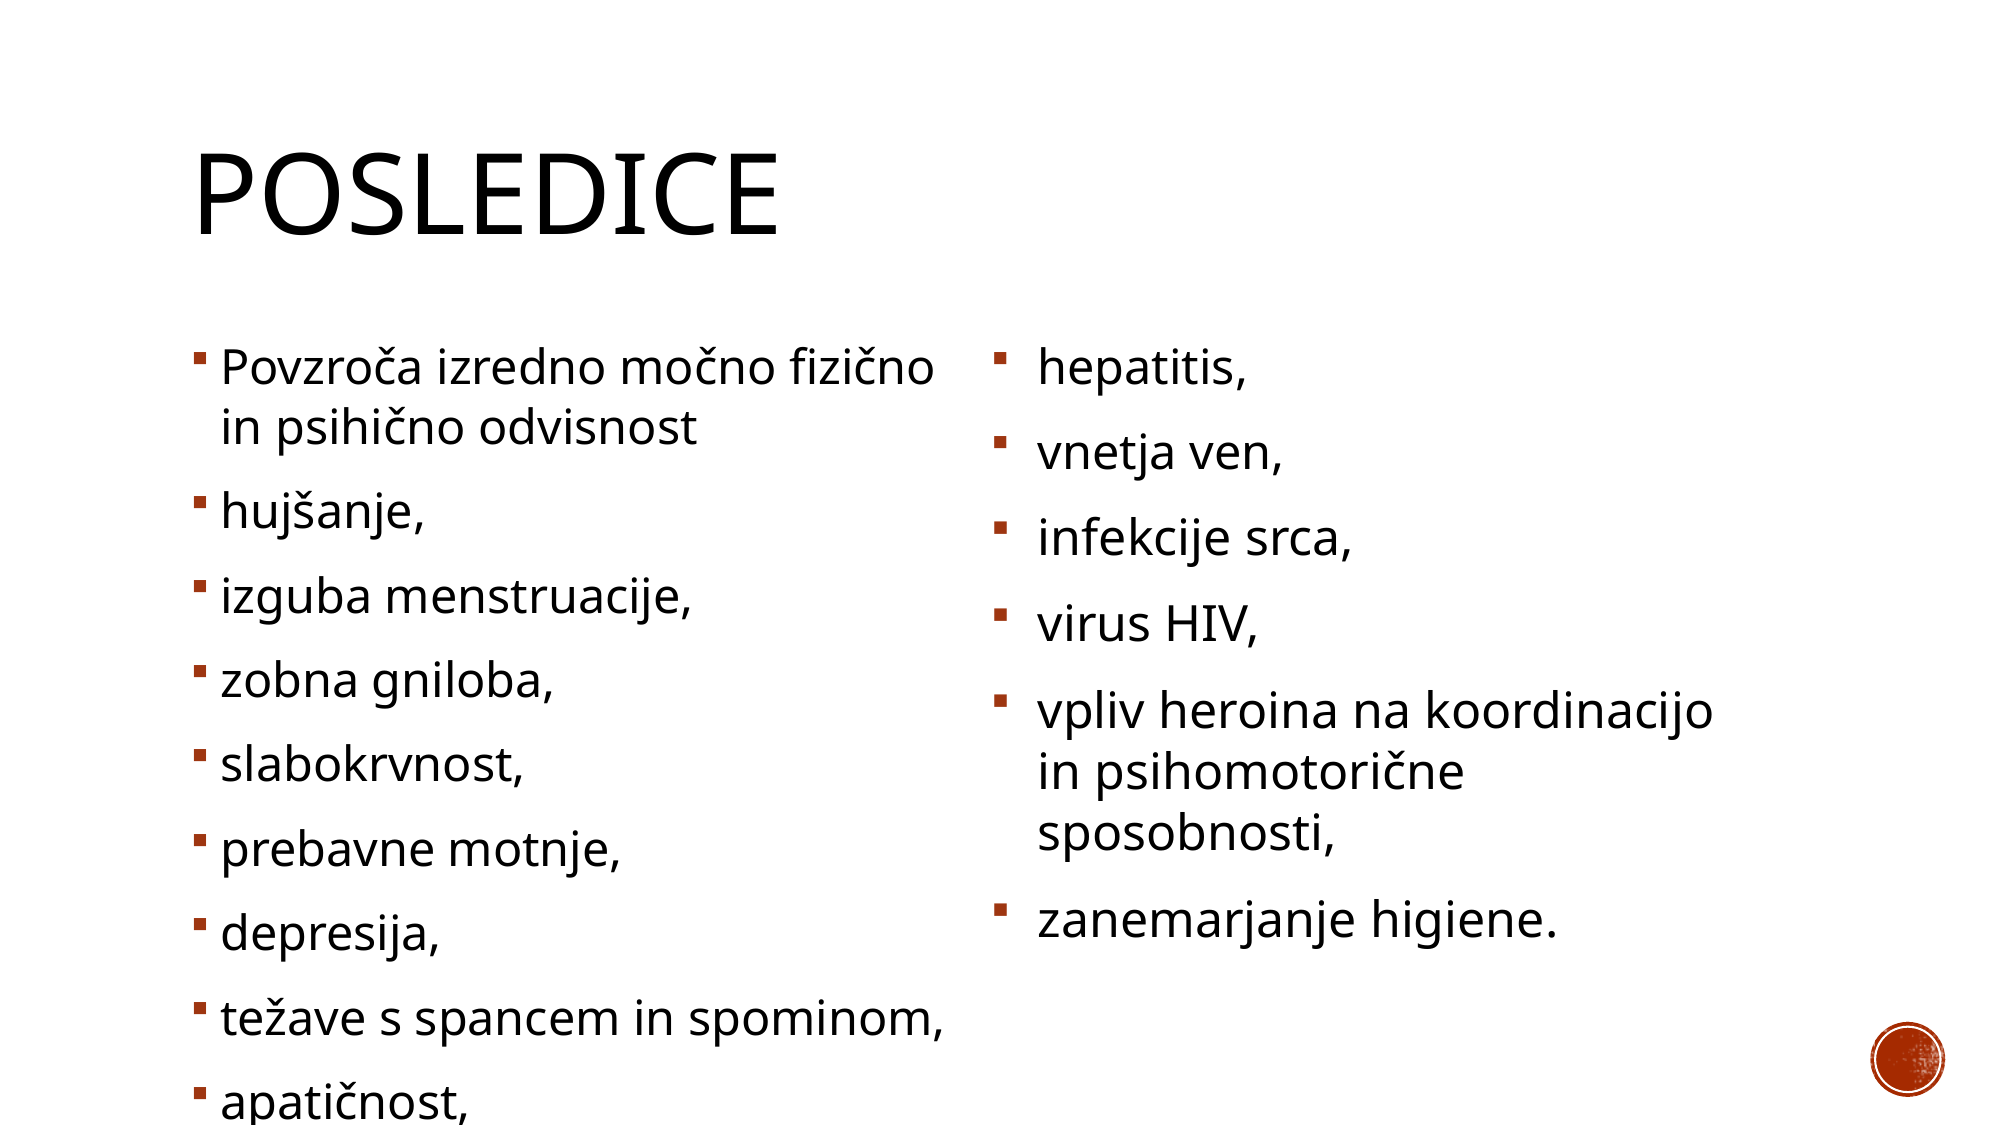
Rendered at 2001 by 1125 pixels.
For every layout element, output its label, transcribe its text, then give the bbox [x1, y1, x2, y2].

picture [1870, 1021, 1946, 1097]
table_header Povzroča izredno močno fizično in psihično odvisnost hujšanje, izguba menstruacije, zobna gniloba, slabokrvnost, prebavne motnje, depresija, težave s spancem in spominom, apatičnost, brez apetita, [176, 330, 976, 1125]
title posledice [175, 65, 1826, 330]
table_header hepatitis, vnetja ven, infekcije srca, virus HIV, vpliv heroina na koordinacijo in psihomotorične sposobnosti, zanemarjanje higiene. [976, 330, 1776, 1125]
